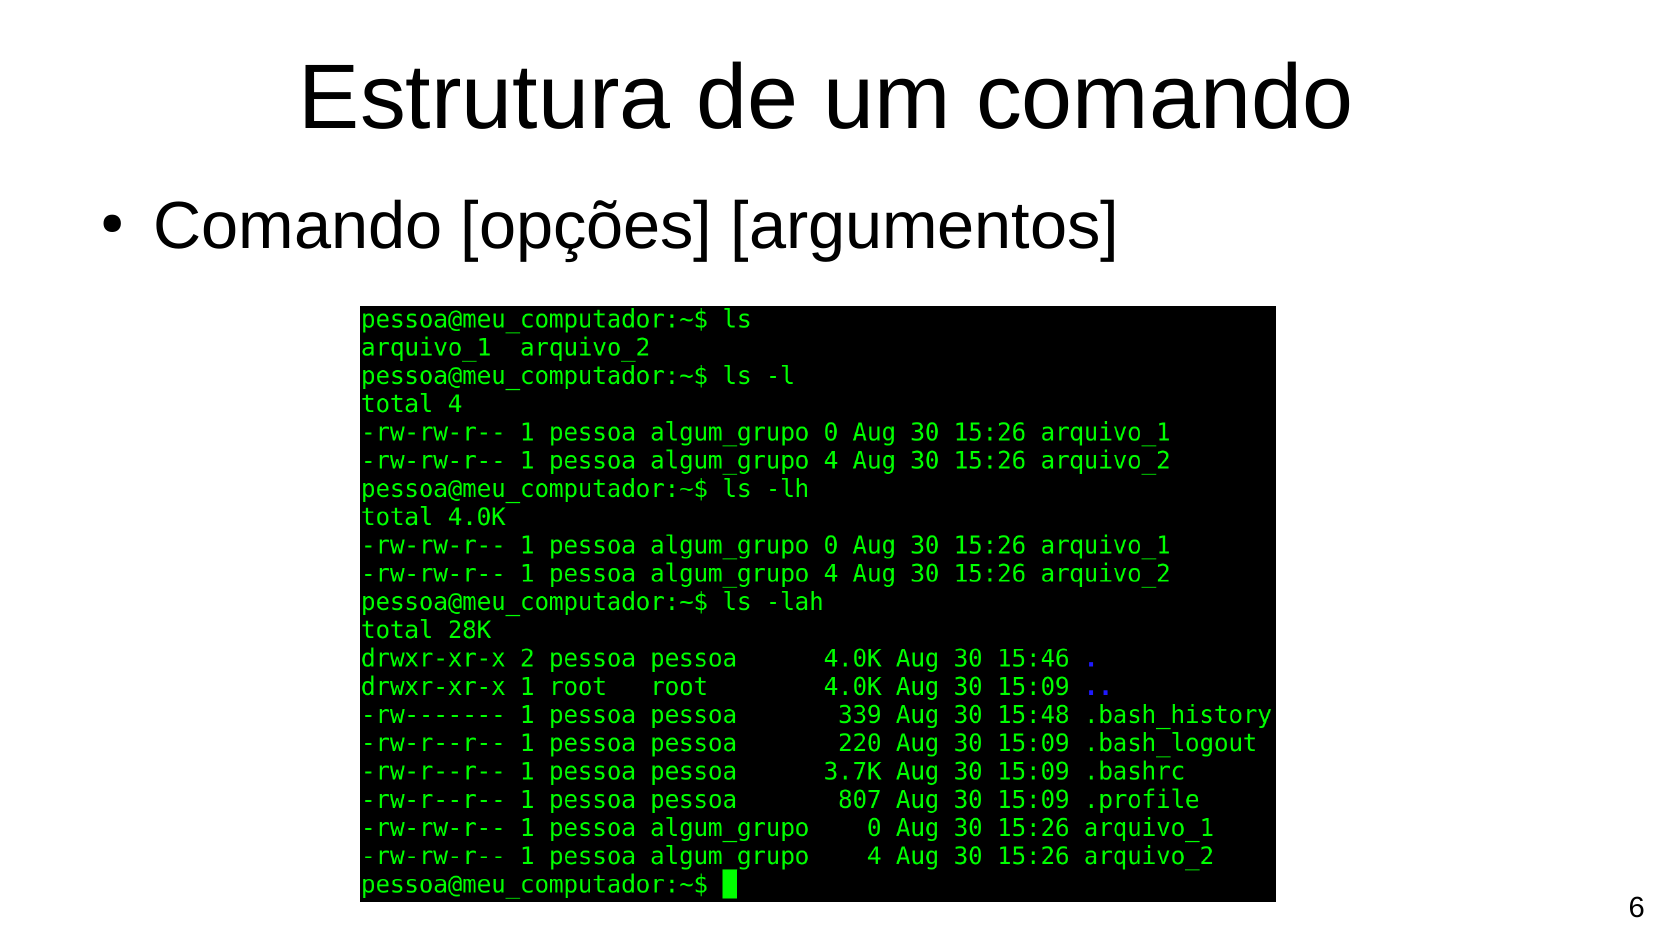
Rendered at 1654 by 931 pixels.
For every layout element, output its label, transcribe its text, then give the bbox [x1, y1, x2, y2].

title Estrutura de um comando [82, 19, 1571, 175]
list Comando [opções] [argumentos] [82, 188, 1571, 728]
picture [360, 306, 1276, 902]
